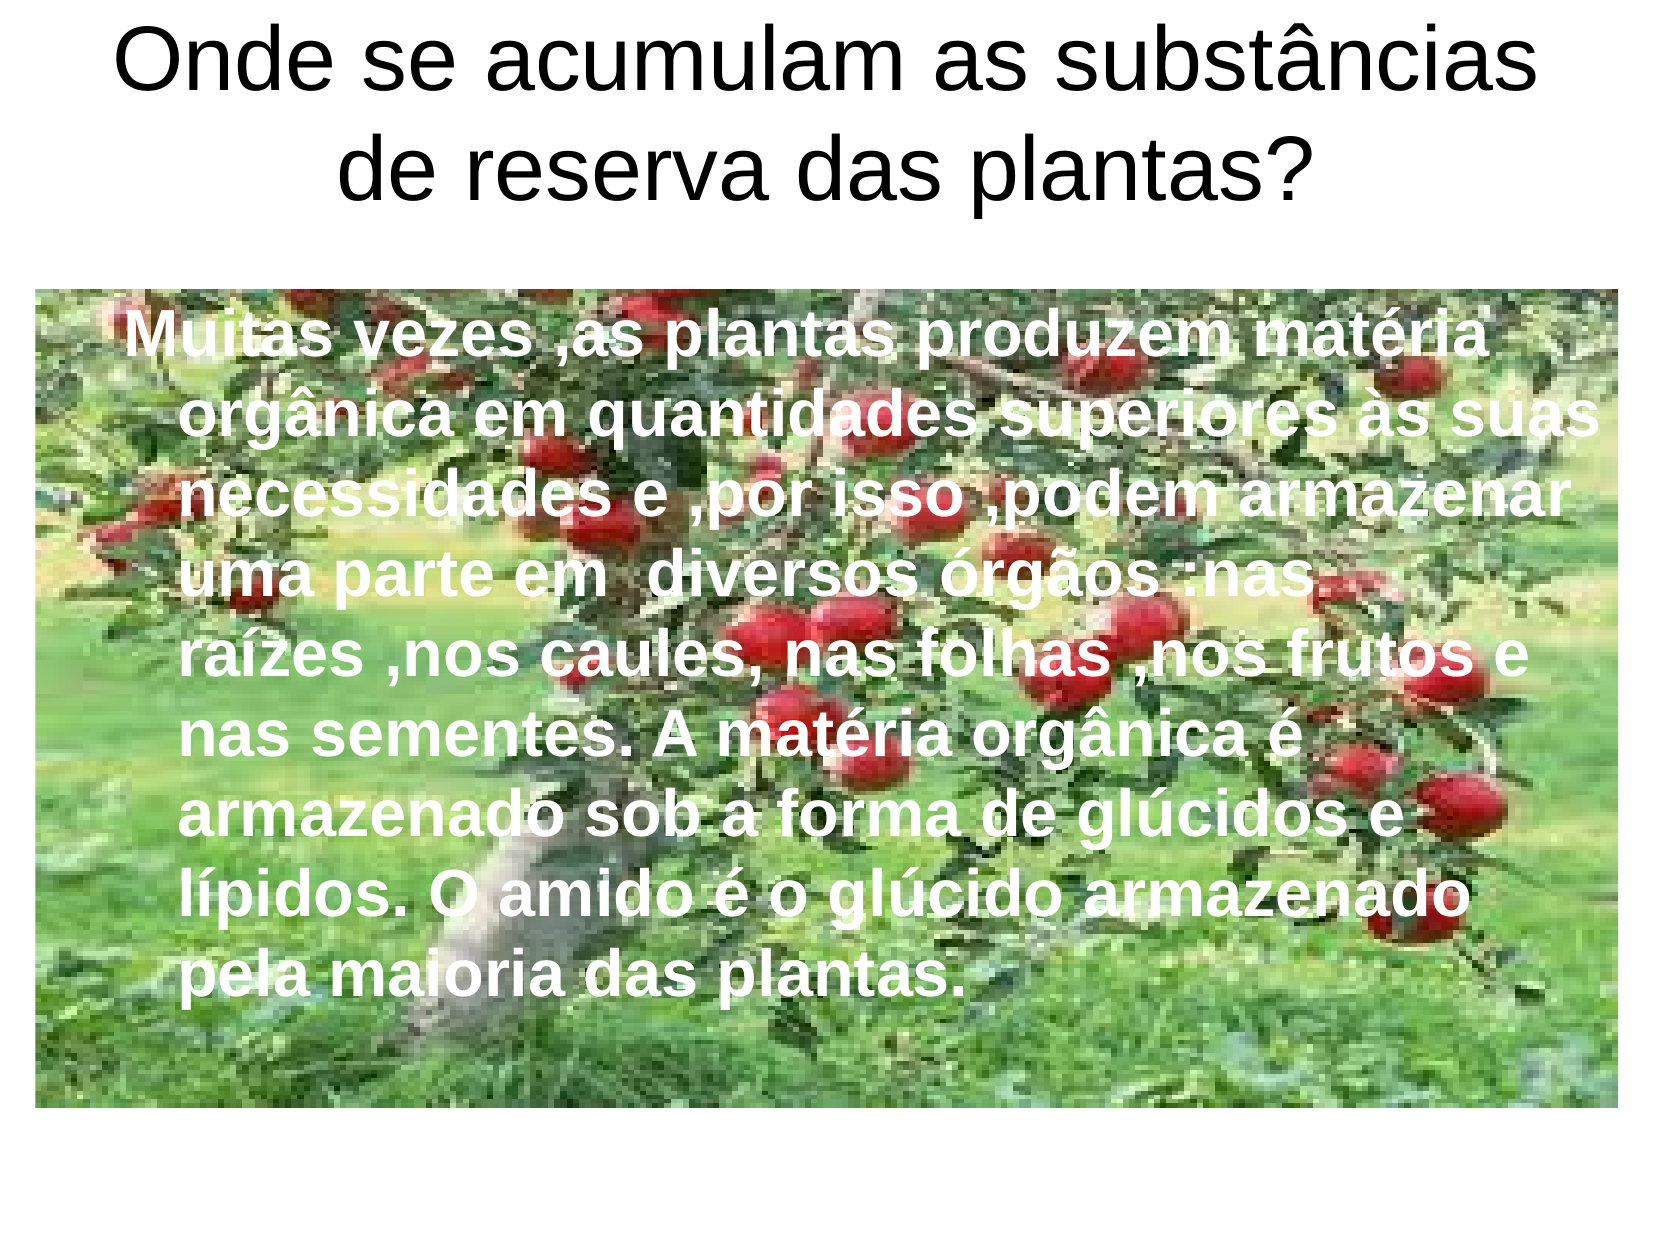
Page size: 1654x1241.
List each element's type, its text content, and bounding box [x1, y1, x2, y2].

title Onde se acumulam as substâncias de reserva das plantas? [82, 0, 1571, 289]
list Muitas vezes ,as plantas produzem matéria orgânica em quantidades superiores às suas necessidades e ,por isso ,podem armazenar uma parte em diversos órgãos :nas raízes ,nos caules, nas folhas ,nos frutos e nas sementes. A matéria orgânica é armazenado sob a forma de glúcidos e lípidos. O amido é o glúcido armazenado pela maioria das plantas. [35, 289, 1619, 1108]
